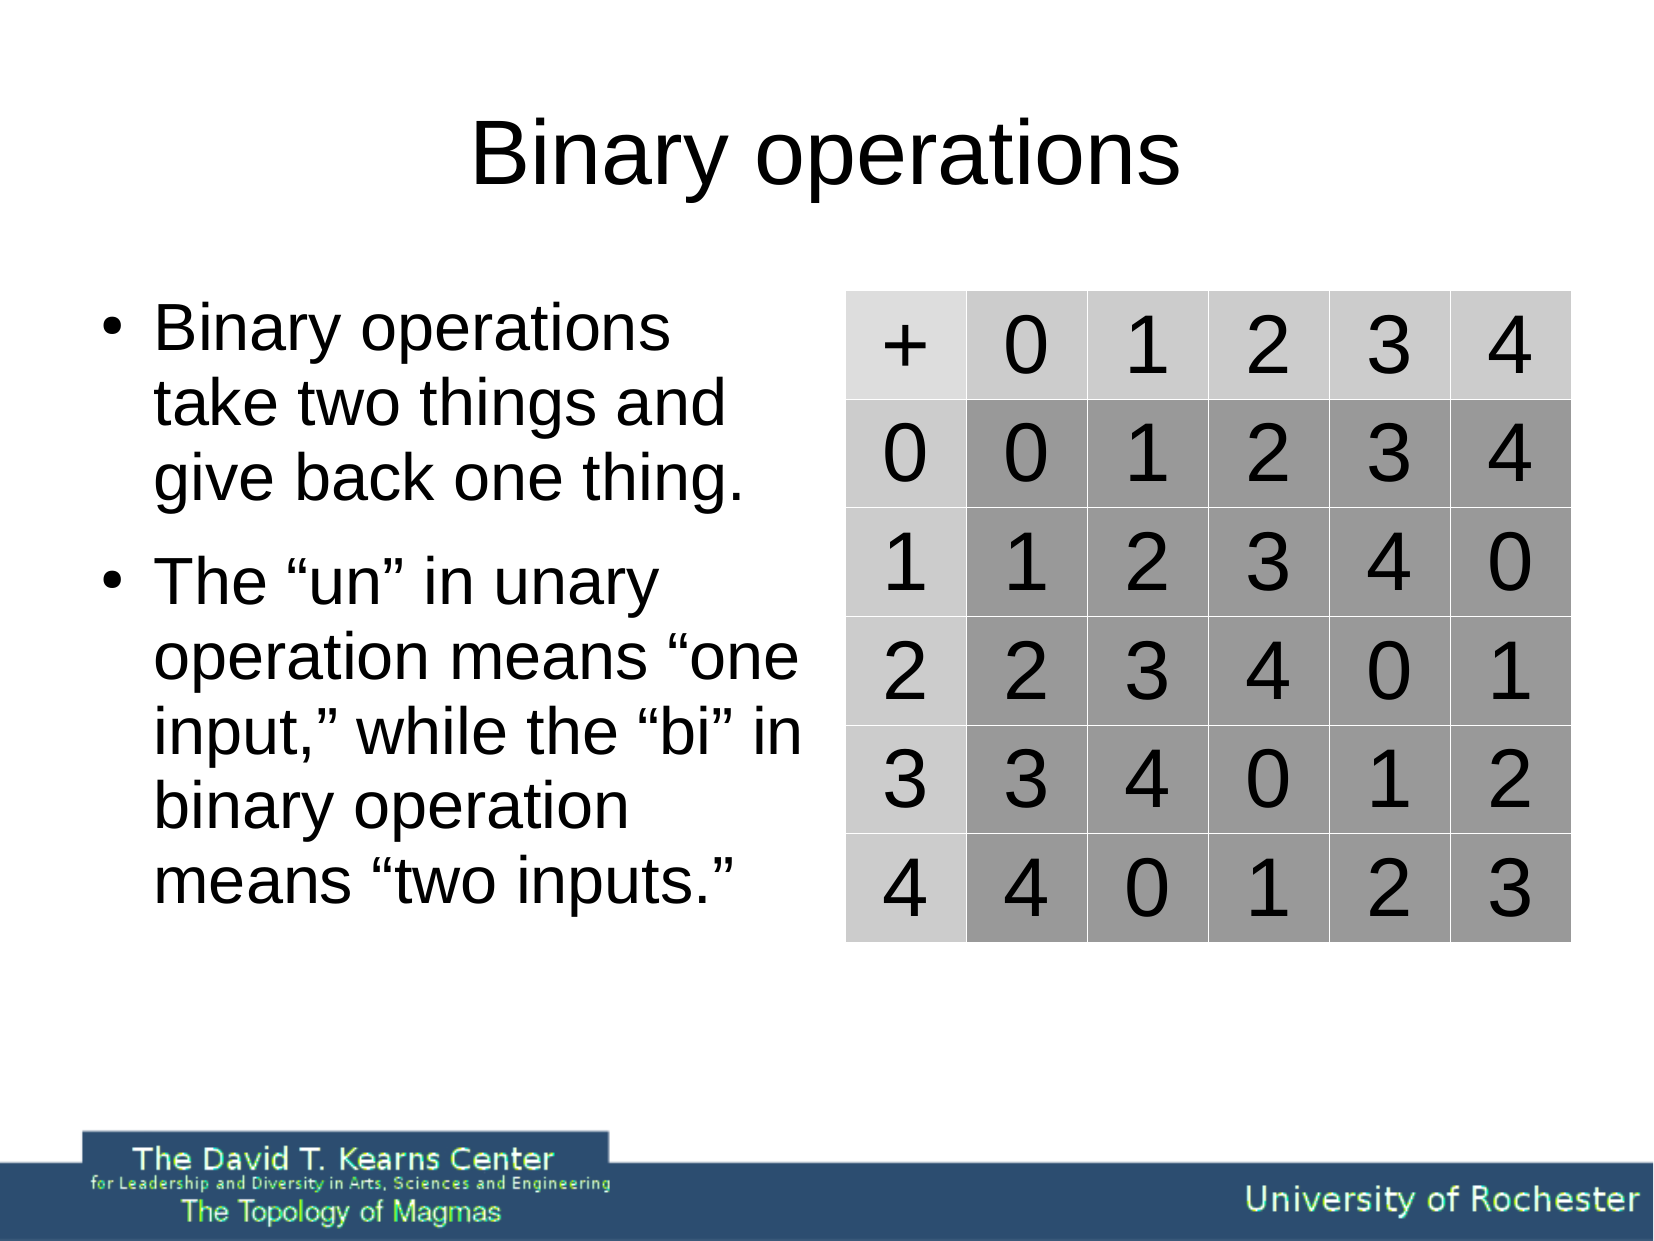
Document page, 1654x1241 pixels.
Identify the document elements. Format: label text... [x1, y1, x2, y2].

table_cell 3 [1088, 617, 1208, 725]
table_cell 4 [1209, 617, 1329, 725]
table_header 2 [1209, 291, 1329, 399]
table_cell 1 [1088, 400, 1208, 507]
table_cell 3 [967, 726, 1087, 833]
title Binary operations [82, 49, 1571, 257]
table_cell 4 [967, 834, 1087, 942]
table_cell 0 [1088, 834, 1208, 942]
table_cell 4 [1330, 508, 1450, 616]
table_cell 3 [1451, 834, 1571, 942]
table_cell 2 [1209, 400, 1329, 507]
table_cell 1 [1330, 726, 1450, 833]
table_cell 4 [1451, 400, 1571, 507]
list Binary operations take two things and give back one thing. The “un” in unary operation means “one input,” while the “bi” in binary operation means “two inputs.” [82, 290, 809, 1010]
table_header 3 [1330, 291, 1450, 399]
table_header 0 [967, 291, 1087, 399]
table_cell 0 [846, 400, 966, 507]
table_header 4 [1451, 291, 1571, 399]
table_cell 2 [846, 617, 966, 725]
table_cell 1 [1209, 834, 1329, 942]
table_cell 1 [967, 508, 1087, 616]
table_cell 0 [1209, 726, 1329, 833]
table_cell 3 [846, 726, 966, 833]
table_cell 0 [967, 400, 1087, 507]
table_cell 0 [1330, 617, 1450, 725]
table_cell 0 [1451, 508, 1571, 616]
table_cell 2 [1088, 508, 1208, 616]
table_header + [846, 291, 966, 399]
table_cell 2 [967, 617, 1087, 725]
picture [0, 0, 1654, 1241]
table_cell 4 [1088, 726, 1208, 833]
table_cell 4 [846, 834, 966, 942]
table_cell 3 [1209, 508, 1329, 616]
table_cell 3 [1330, 400, 1450, 507]
table_cell 2 [1330, 834, 1450, 942]
table_cell 1 [846, 508, 966, 616]
table_cell 2 [1451, 726, 1571, 833]
table_header 1 [1088, 291, 1208, 399]
table_cell 1 [1451, 617, 1571, 725]
